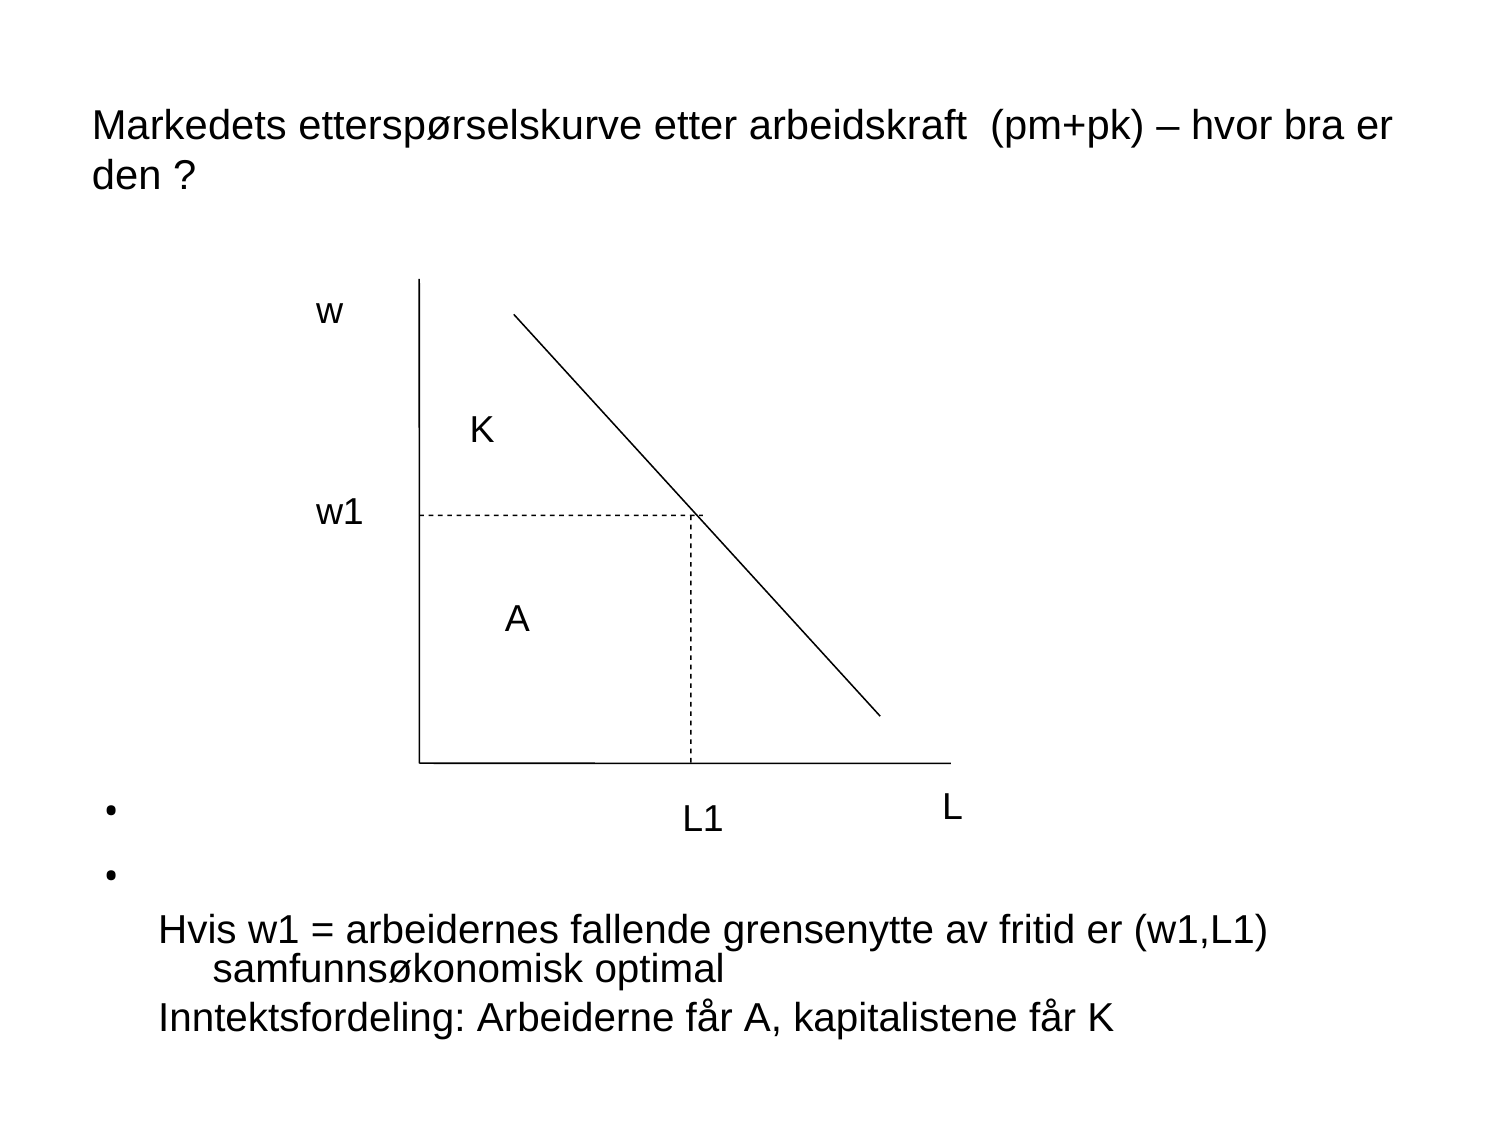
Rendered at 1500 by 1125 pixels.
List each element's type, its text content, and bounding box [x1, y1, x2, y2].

list Hvis w1 = arbeidernes fallende grensenytte av fritid er (w1,L1) samfunnsøkonomisk optimal Inntektsfordeling: Arbeiderne får A, kapitalistene får K [88, 774, 1388, 1047]
text_box A [490, 586, 550, 647]
text_box K [454, 397, 514, 458]
text_box Markedets etterspørselskurve etter arbeidskraft (pm+pk) – hvor bra er den ? [76, 90, 1412, 206]
text_box L1 [667, 786, 762, 848]
text_box w1 [301, 479, 408, 540]
text_box w [301, 278, 372, 340]
